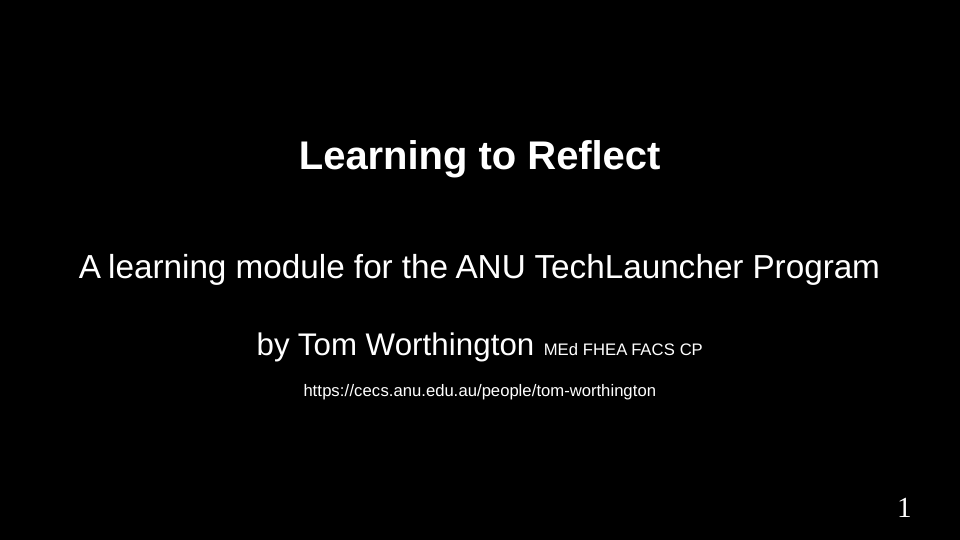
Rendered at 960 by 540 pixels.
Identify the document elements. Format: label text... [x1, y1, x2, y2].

subtitle A learning module for the ANU TechLauncher Program by Tom Worthington MEd FHEA FACS CP https://cecs.anu.edu.au/people/tom-worthington [47, 208, 912, 440]
title Learning to Reflect [47, 110, 912, 201]
